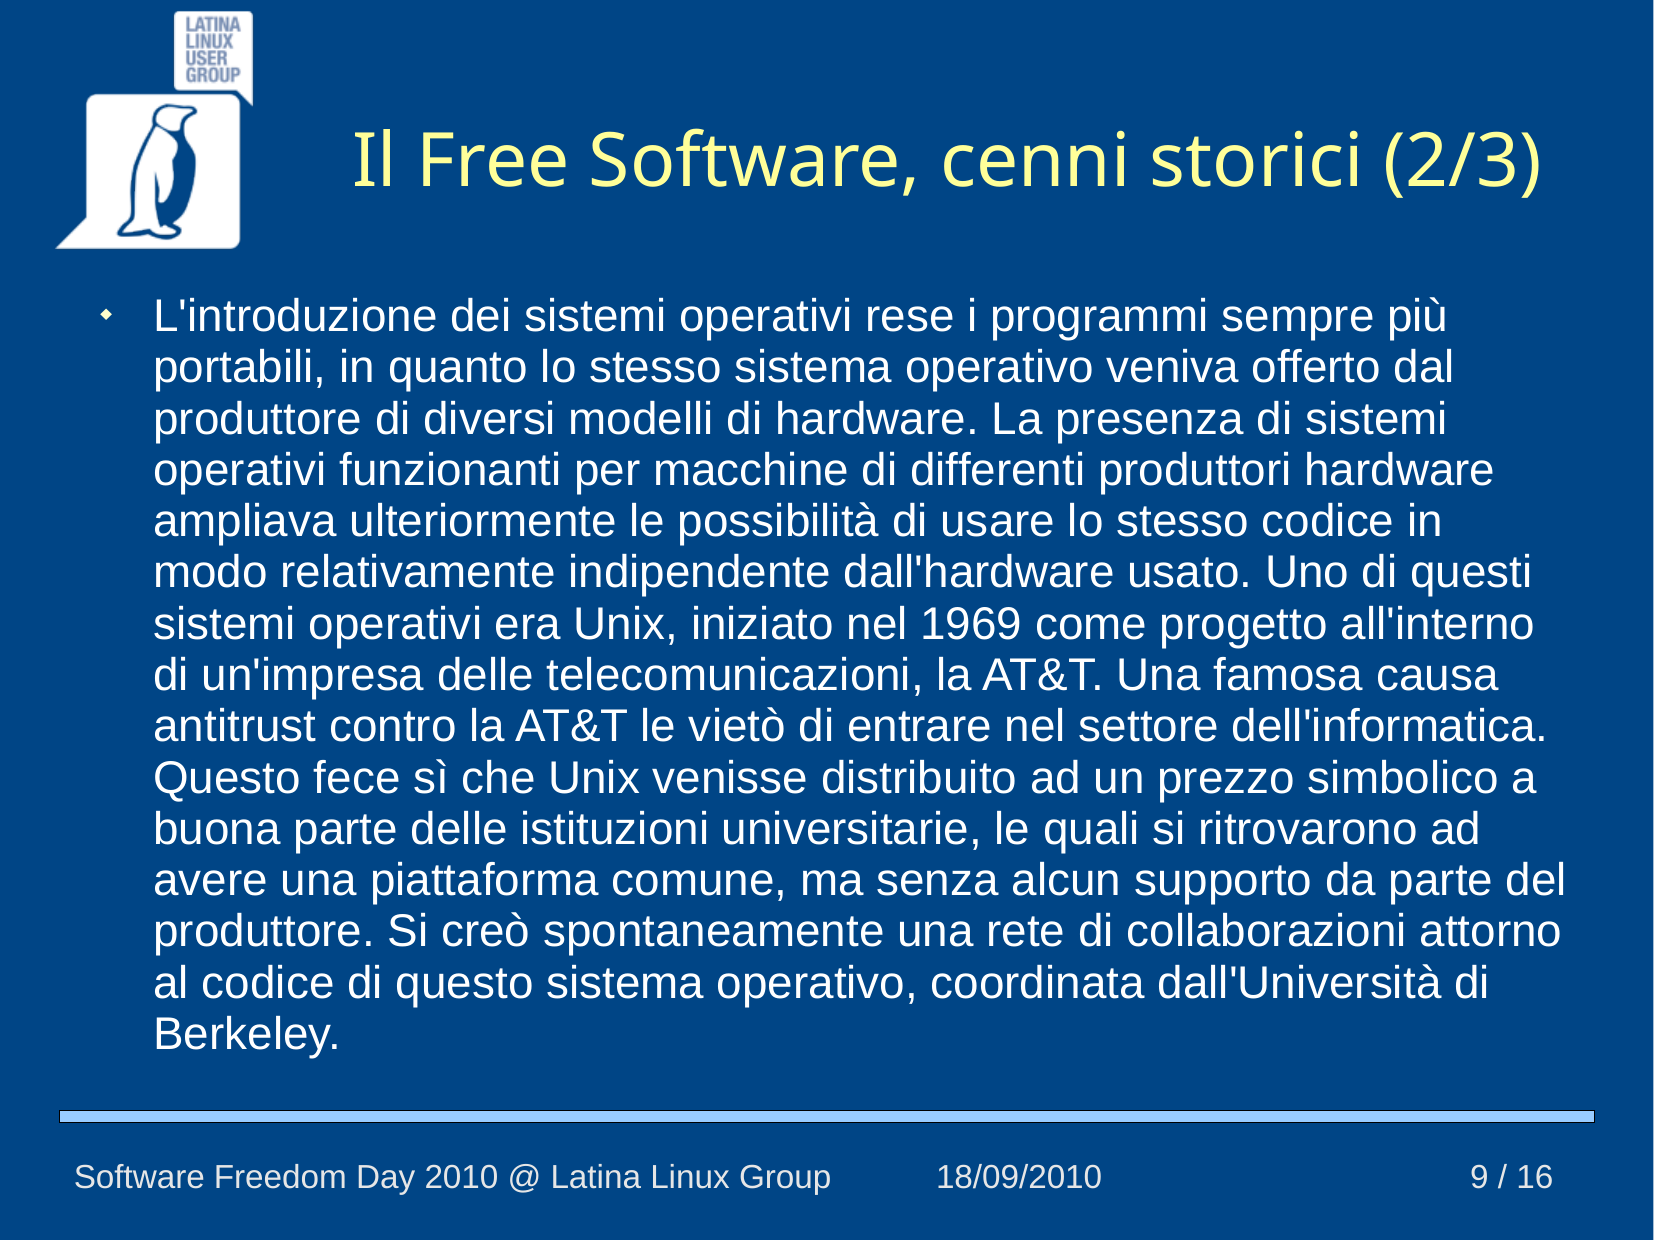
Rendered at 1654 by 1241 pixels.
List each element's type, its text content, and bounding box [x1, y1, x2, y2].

picture [43, 0, 266, 262]
list L'introduzione dei sistemi operativi rese i programmi sempre più portabili, in quanto lo stesso sistema operativo veniva offerto dal produttore di diversi modelli di hardware. La presenza di sistemi operativi funzionanti per macchine di differenti produttori hardware ampliava ulteriormente le possibilità di usare lo stesso codice in modo relativamente indipendente dall'hardware usato. Uno di questi sistemi operativi era Unix, iniziato nel 1969 come progetto all'interno di un'impresa delle telecomunicazioni, la AT&T. Una famosa causa antitrust contro la AT&T le vietò di entrare nel settore dell'informatica. Questo fece sì che Unix venisse distribuito ad un prezzo simbolico a buona parte delle istituzioni universitarie, le quali si ritrovarono ad avere una piattaforma comune, ma senza alcun supporto da parte del produttore. Si creò spontaneamente una rete di collaborazioni attorno al codice di questo sistema operativo, coordinata dall'Università di Berkeley. [82, 290, 1571, 1094]
title Il Free Software, cenni storici (2/3) [324, 51, 1571, 264]
